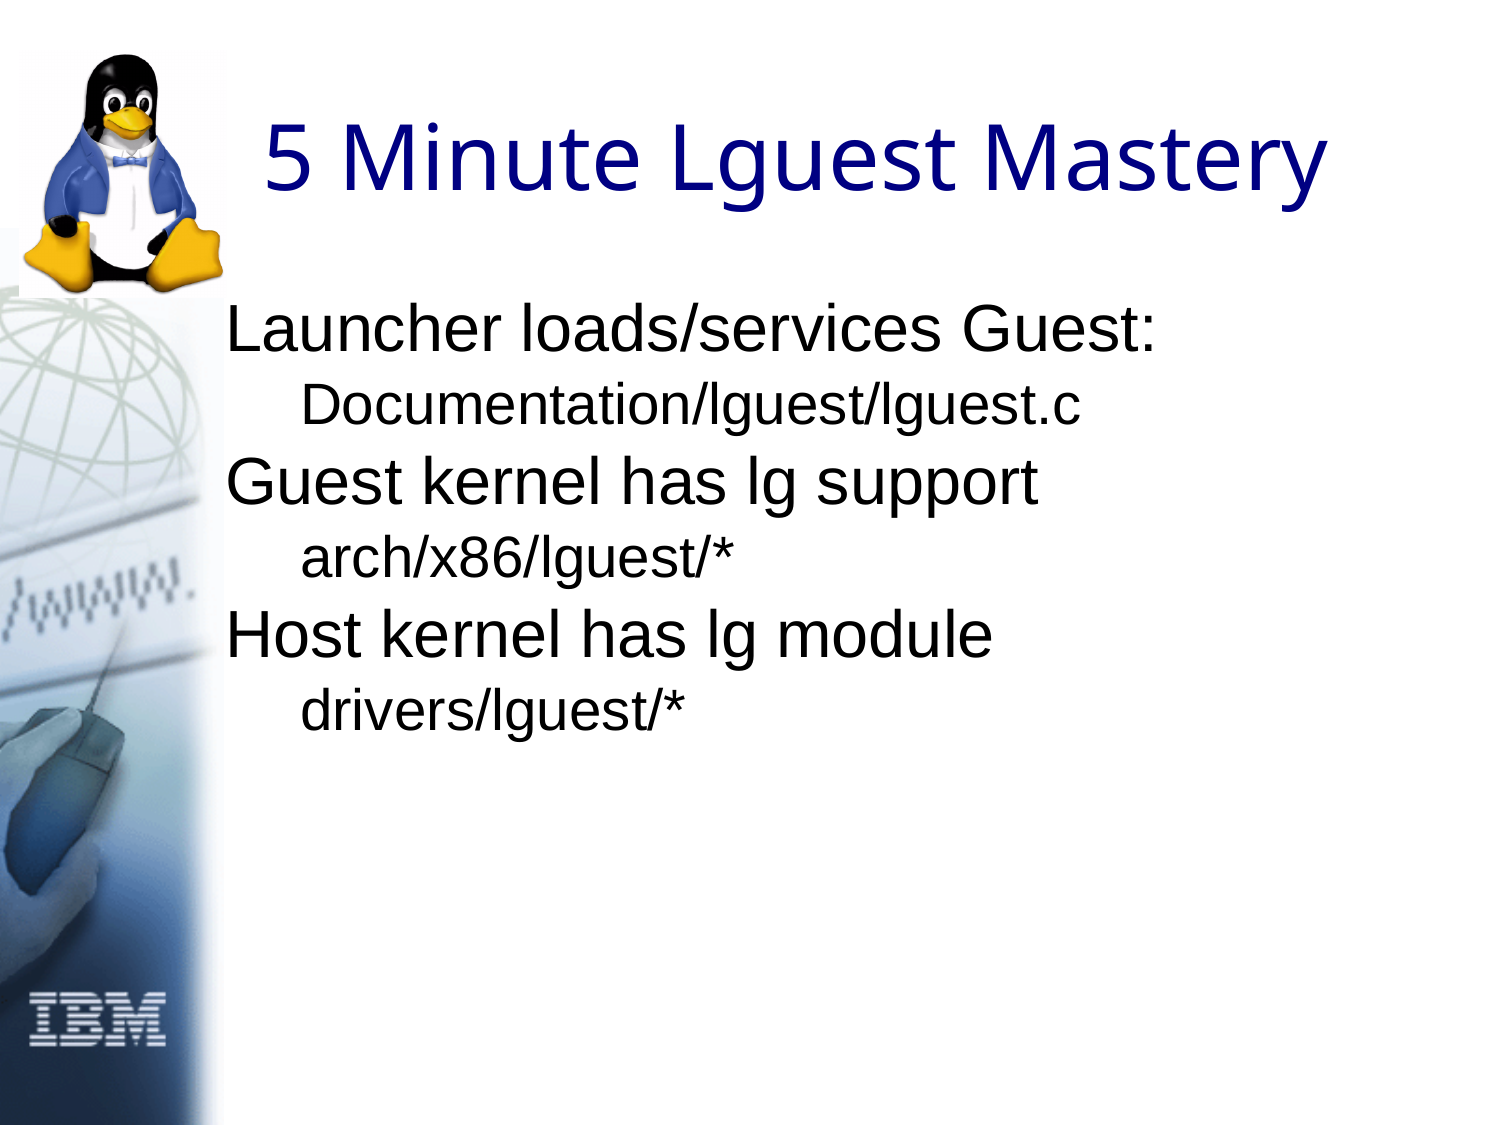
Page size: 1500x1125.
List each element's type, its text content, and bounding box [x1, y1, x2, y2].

list Launcher loads/services Guest: Documentation/lguest/lguest.c Guest kernel has lg support arch/x86/lguest/* Host kernel has lg module drivers/lguest/* [225, 299, 1463, 991]
title 5 Minute Lguest Mastery [262, 37, 1413, 273]
